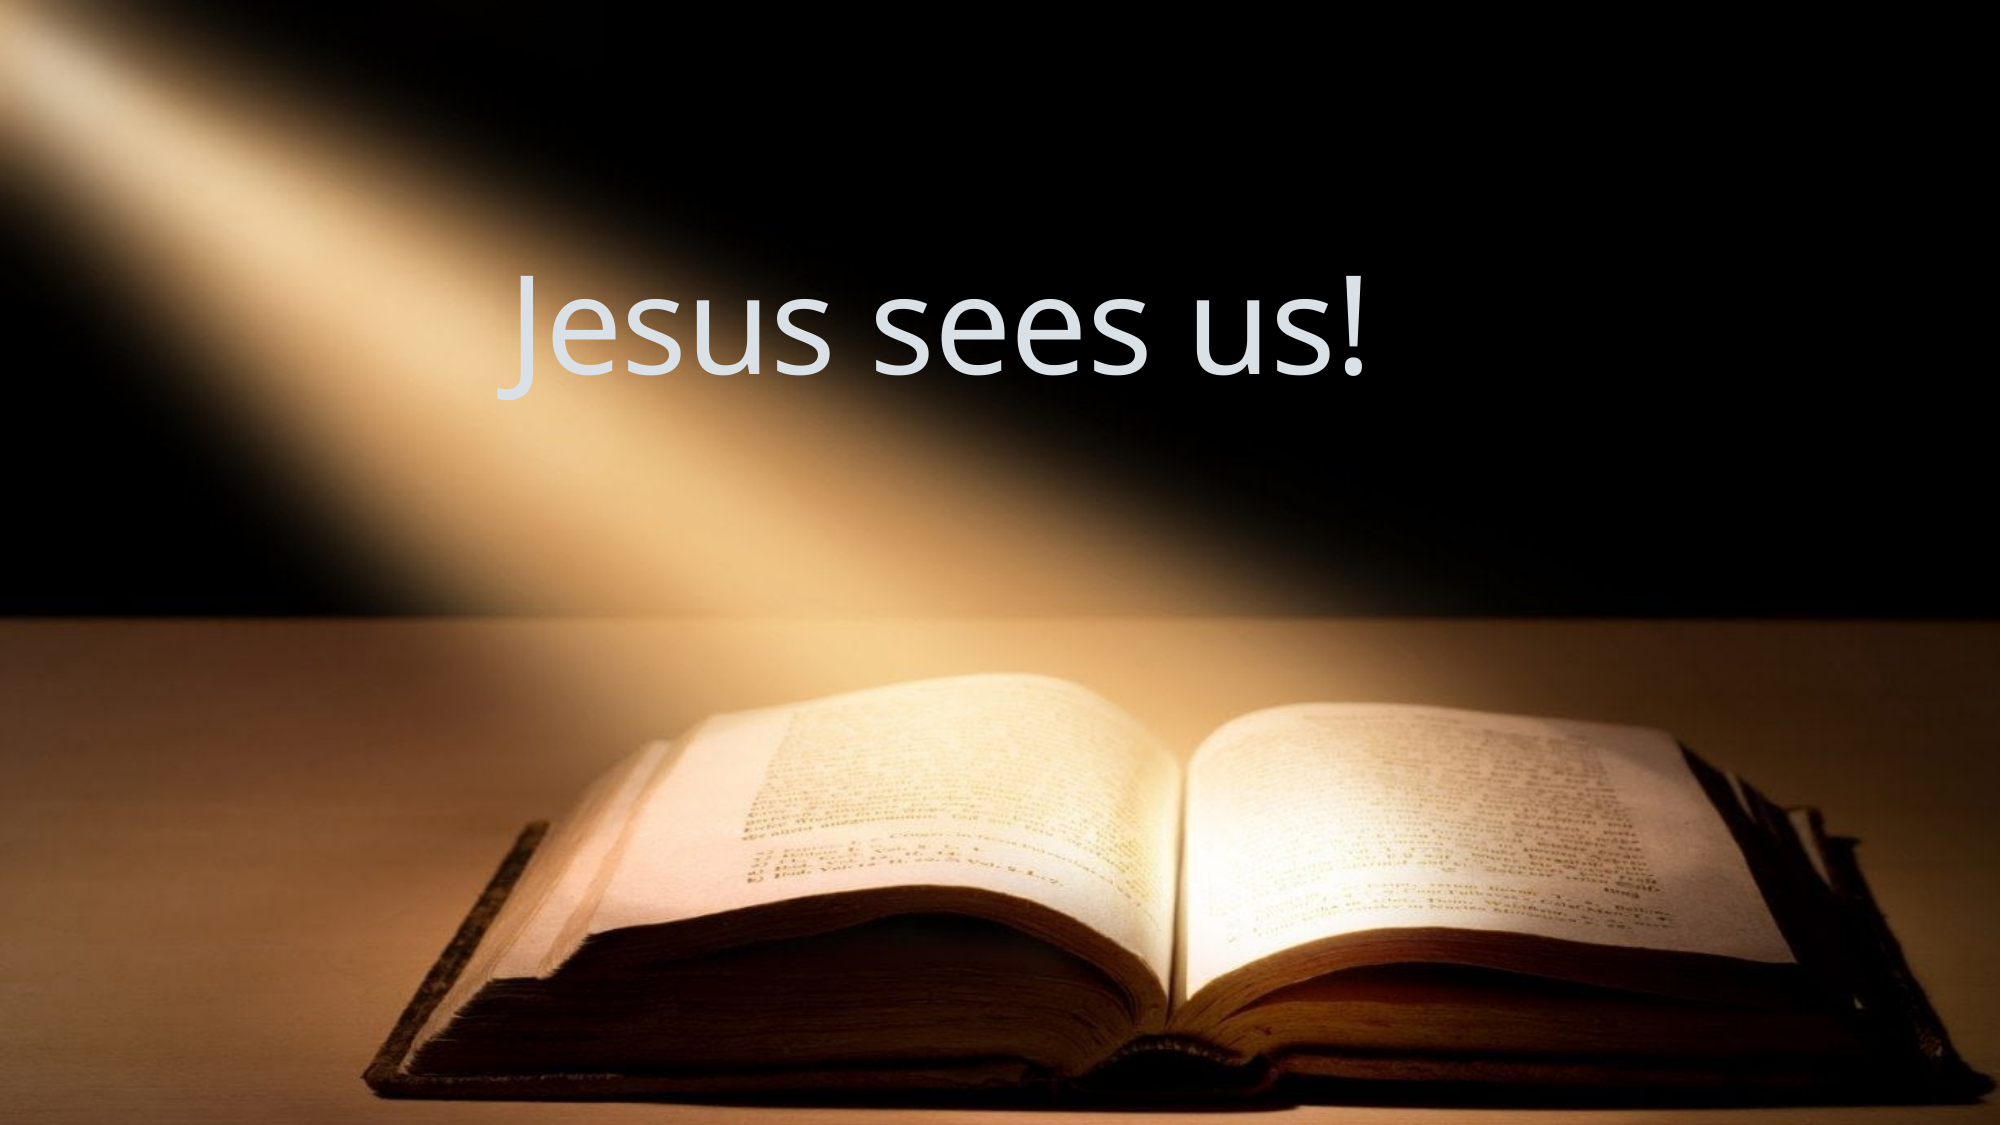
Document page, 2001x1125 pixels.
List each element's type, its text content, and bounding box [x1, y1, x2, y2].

text_box Jesus sees us! [493, 229, 1557, 411]
picture [0, 0, 2000, 1125]
